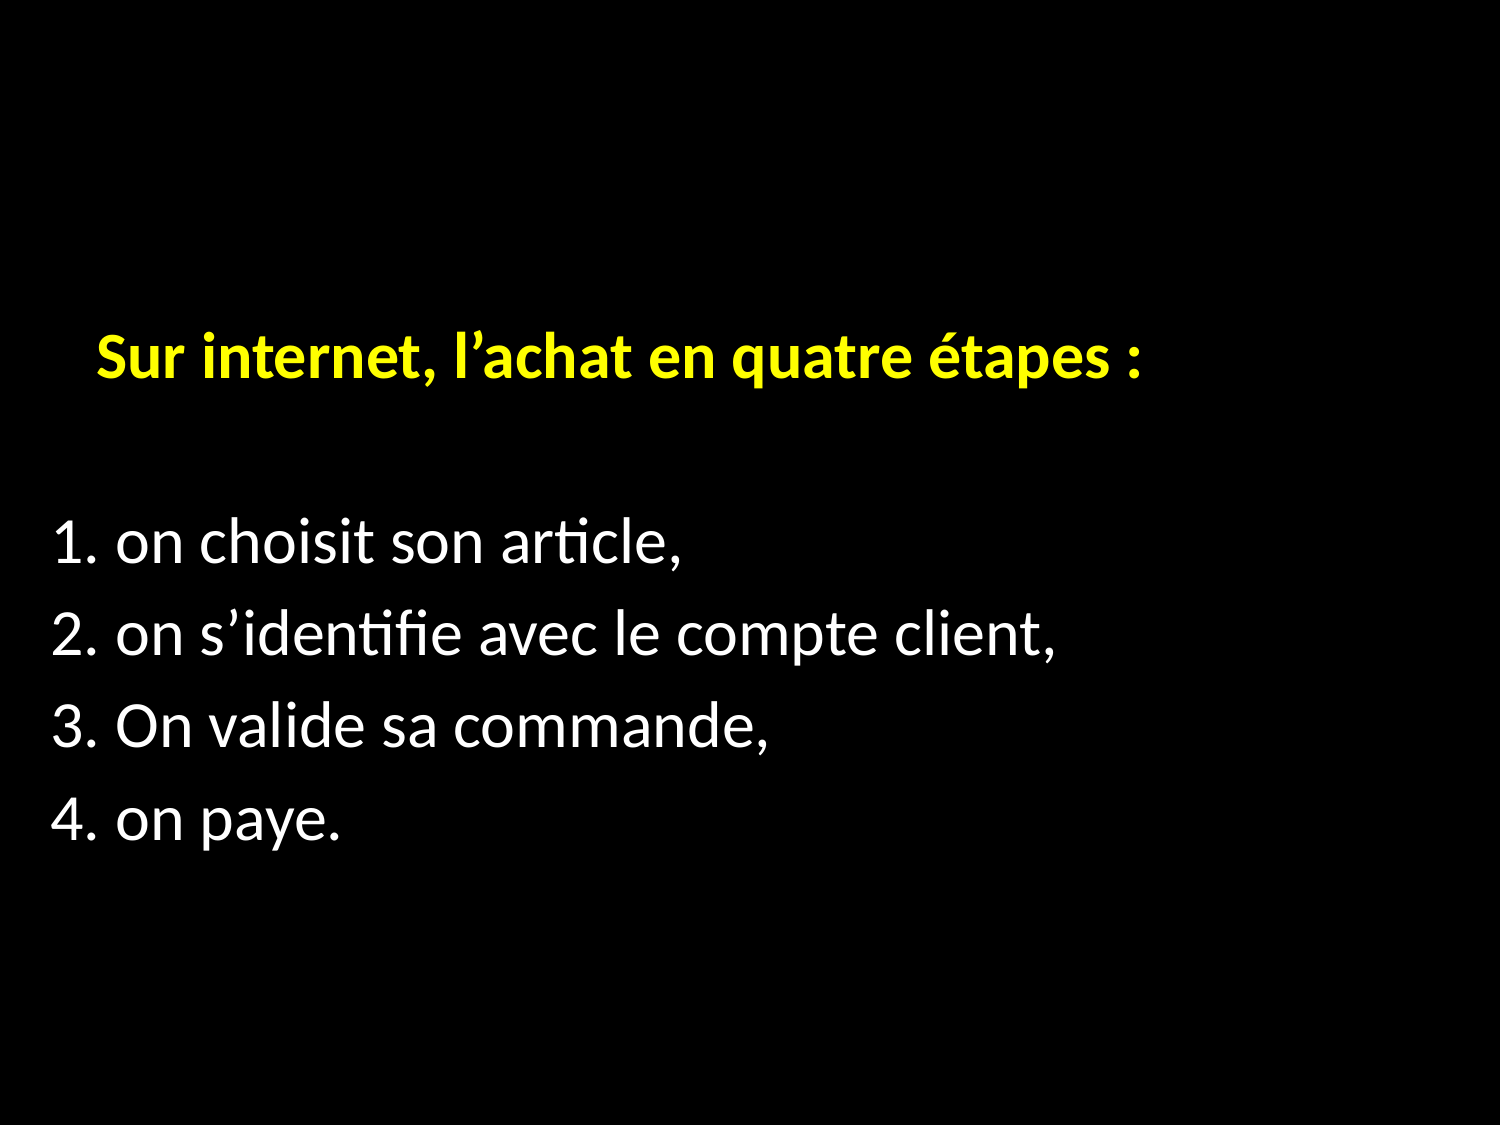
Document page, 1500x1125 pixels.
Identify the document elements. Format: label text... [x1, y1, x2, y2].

list Sur internet, l’achat en quatre étapes : 1. on choisit son article, 2. on s’identifie avec le compte client, 3. On valide sa commande, 4. on paye. [35, 212, 1222, 955]
